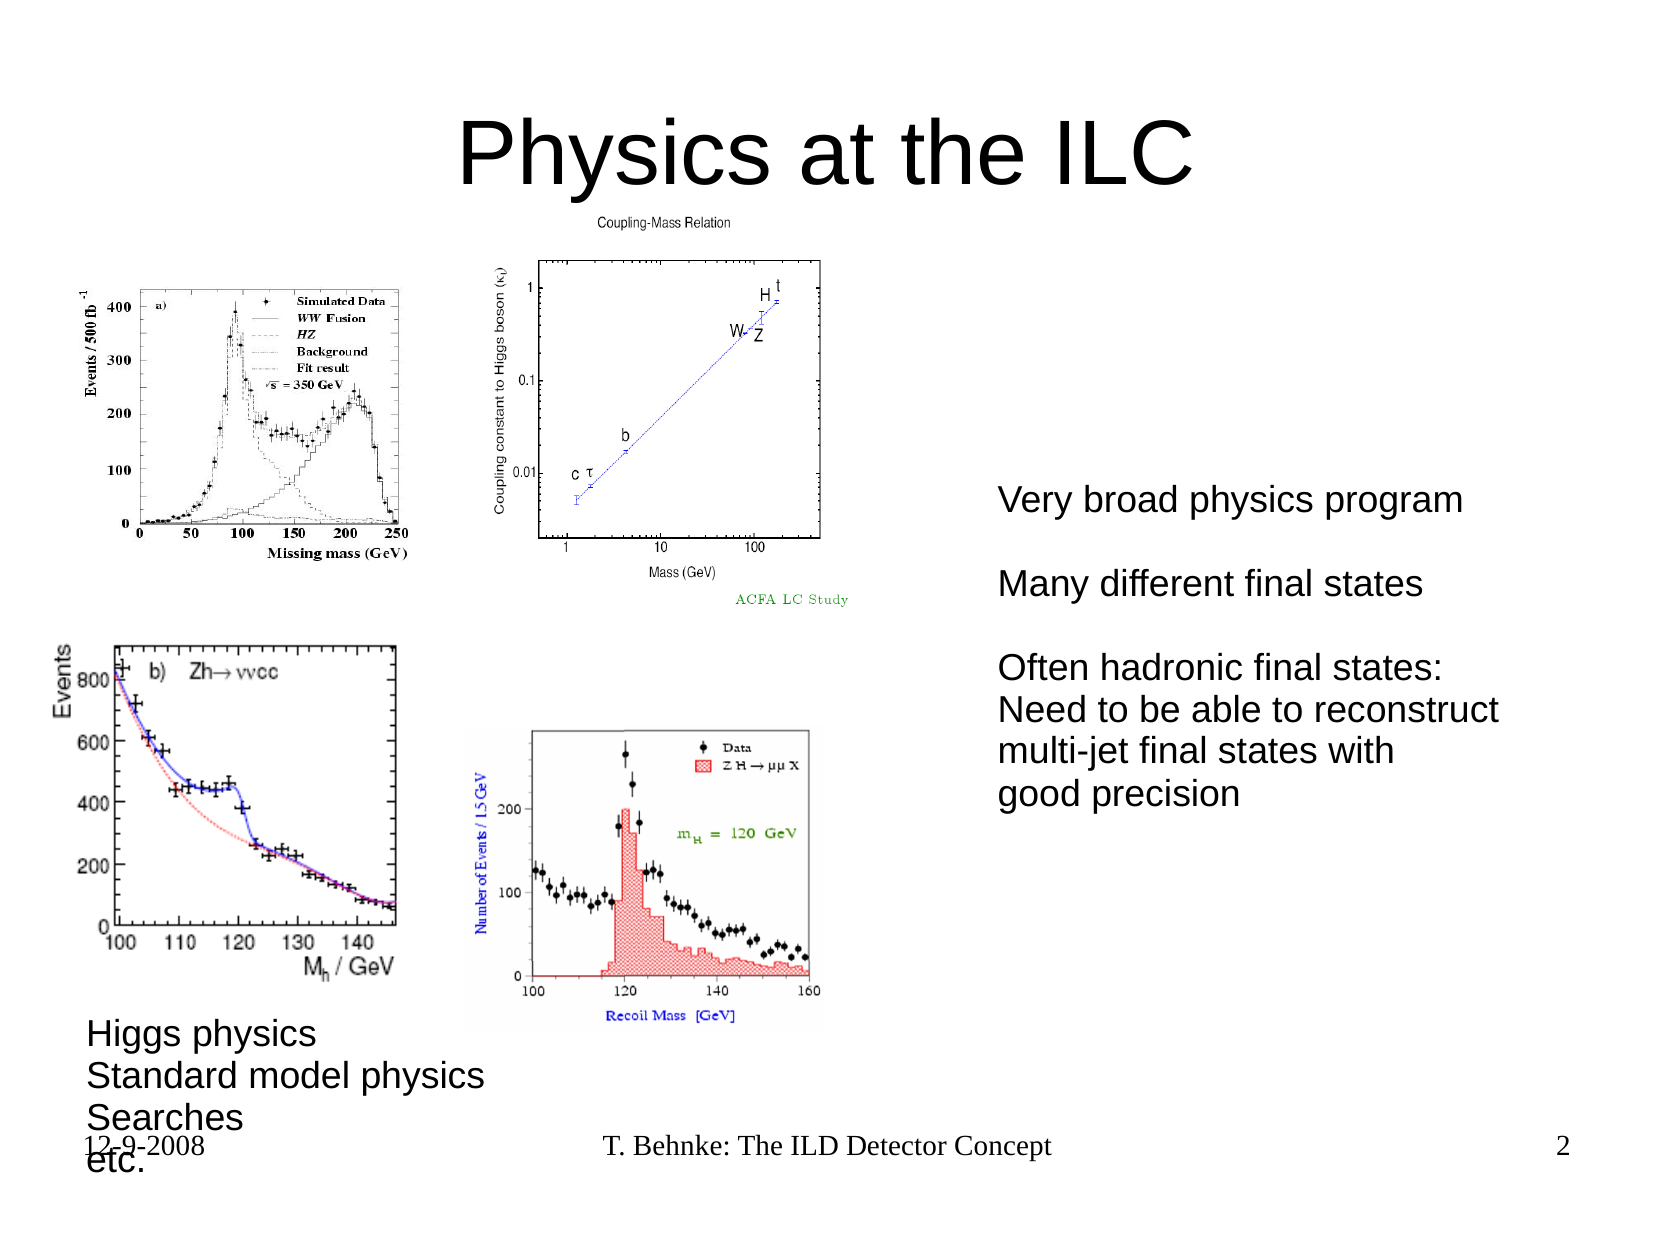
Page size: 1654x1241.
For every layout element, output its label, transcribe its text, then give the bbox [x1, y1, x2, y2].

text_box Very broad physics program Many different final states Often hadronic final states: Need to be able to reconstruct multi-jet final states with good precision [982, 470, 1525, 822]
picture [464, 725, 825, 1031]
text_box Higgs physics Standard model physics Searches etc. [71, 1004, 500, 1188]
picture [34, 610, 453, 999]
title Physics at the ILC [82, 49, 1571, 257]
picture [79, 287, 408, 562]
picture [480, 210, 861, 616]
